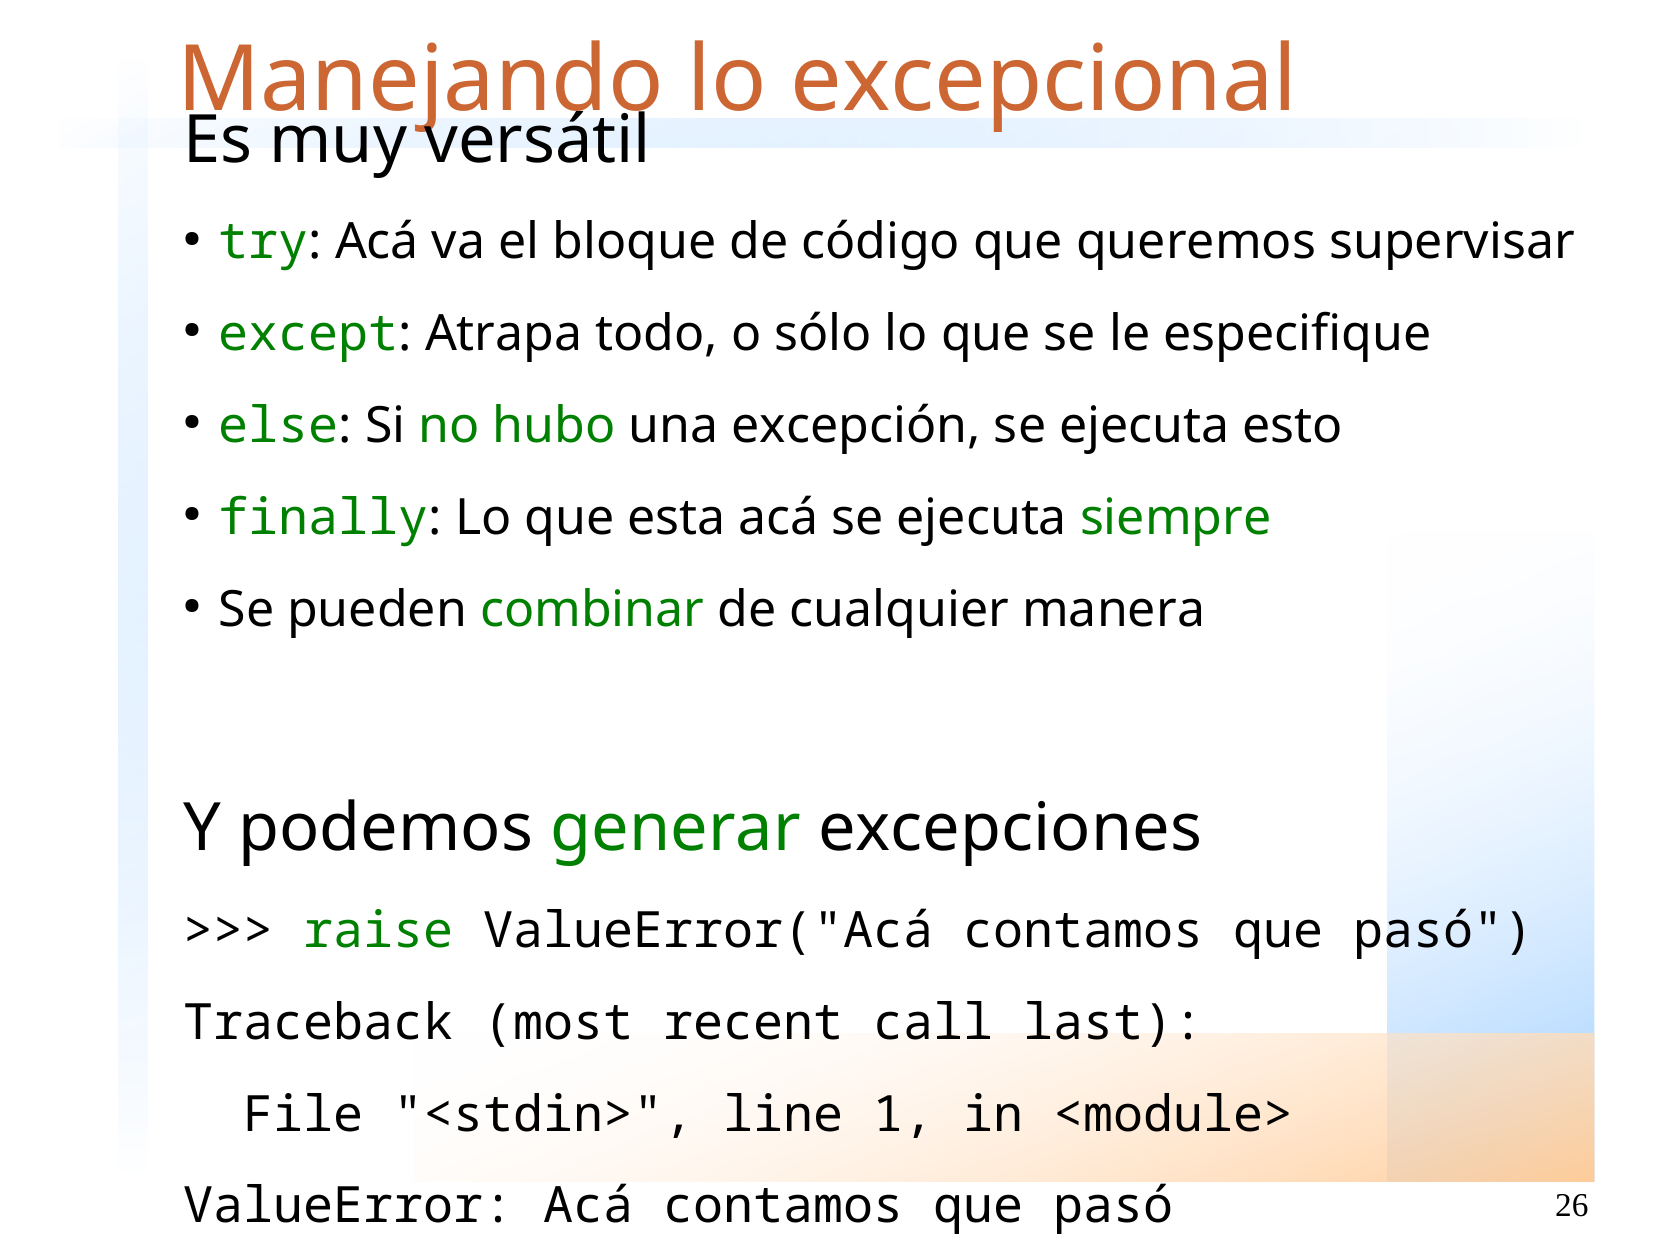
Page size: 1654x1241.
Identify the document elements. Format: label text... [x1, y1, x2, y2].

title Manejando lo excepcional [177, 0, 1595, 147]
text_box Es muy versátil try: Acá va el bloque de código que queremos supervisar except: Atrapa todo, o sólo lo que se le especifique else: Si no hubo una excepción, se ejecuta esto finally: Lo que esta acá se ejecuta siempre Se pueden combinar de cualquier manera Y podemos generar excepciones >>> raise ValueError("Acá contamos que pasó") Traceback (most recent call last): File "<stdin>", line 1, in <module> ValueError: Acá contamos que pasó [147, 147, 1595, 1182]
